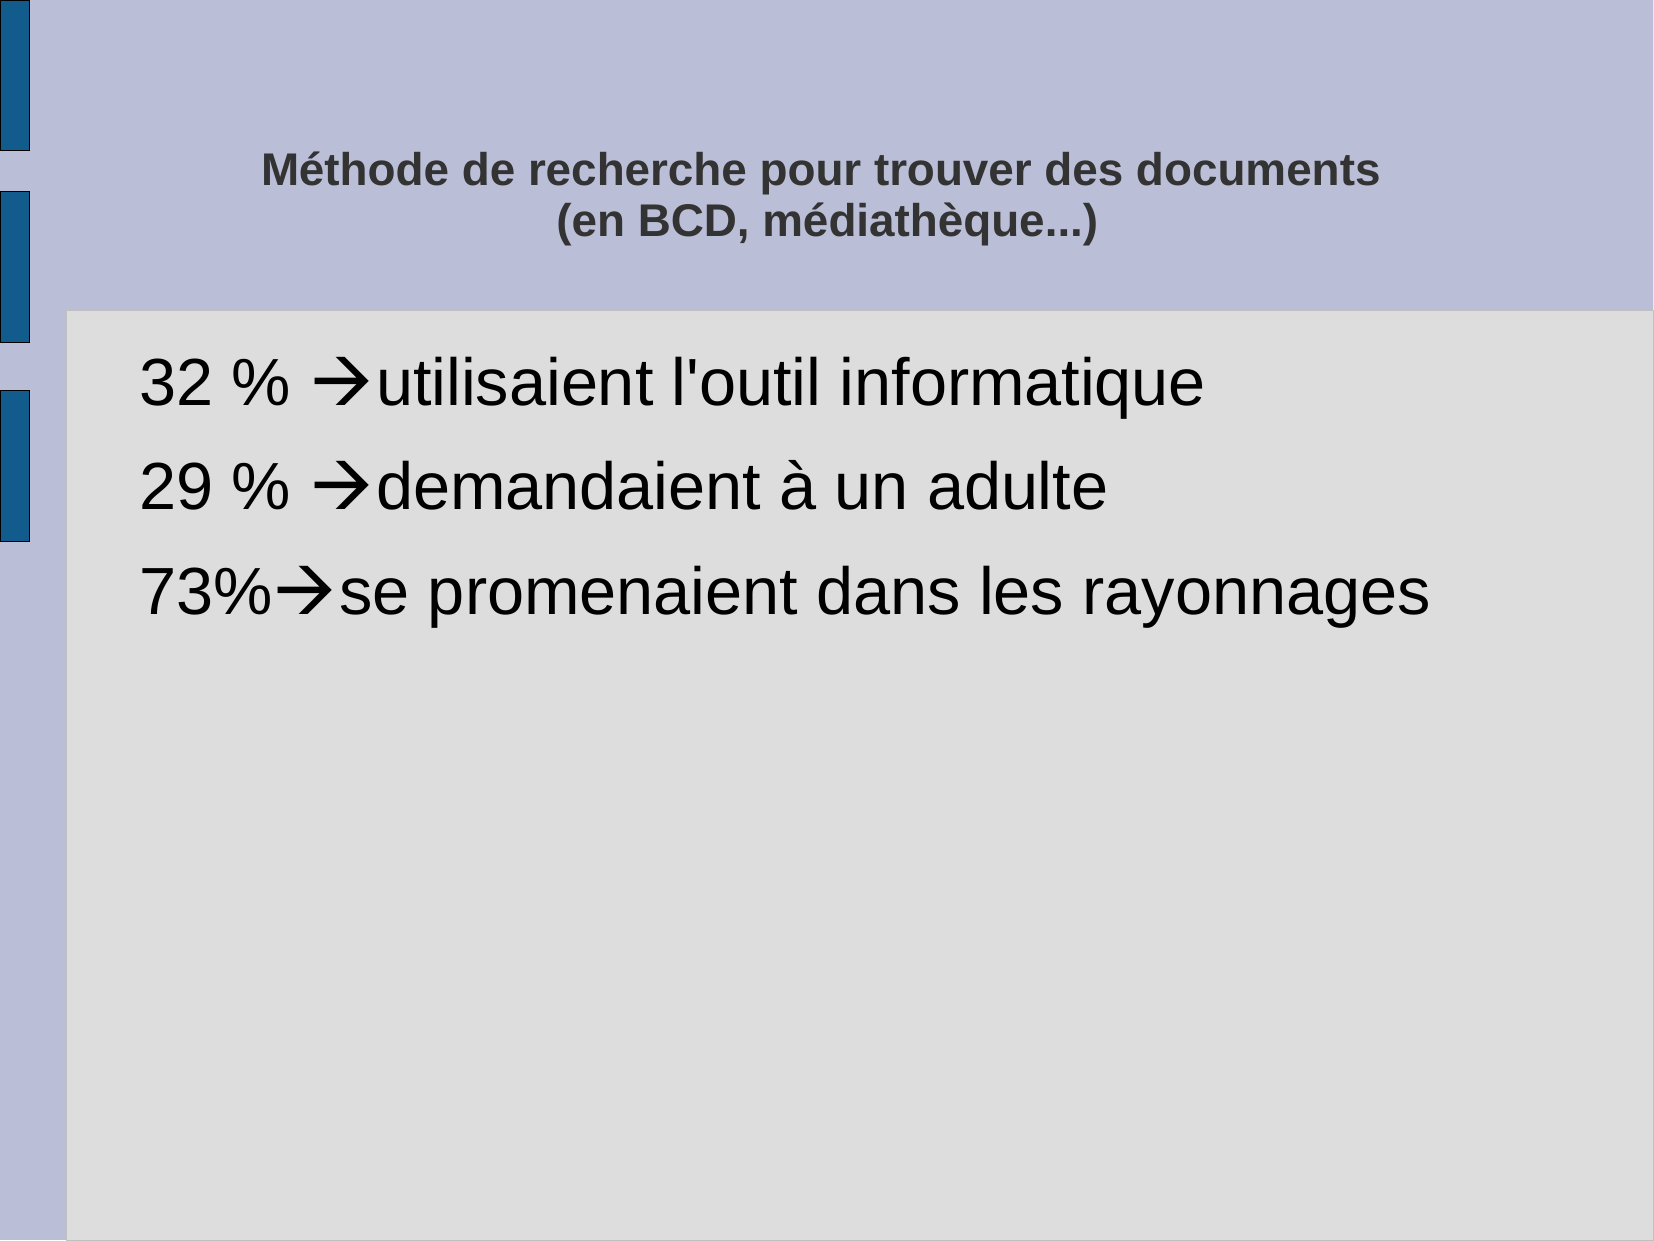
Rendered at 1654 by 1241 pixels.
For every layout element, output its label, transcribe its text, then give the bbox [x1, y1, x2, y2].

title Méthode de recherche pour trouver des documents (en BCD, médiathèque...) [121, 91, 1534, 299]
list 32 % utilisaient l'outil informatique 29 % demandaient à un adulte 73%se promenaient dans les rayonnages [121, 344, 1534, 1112]
